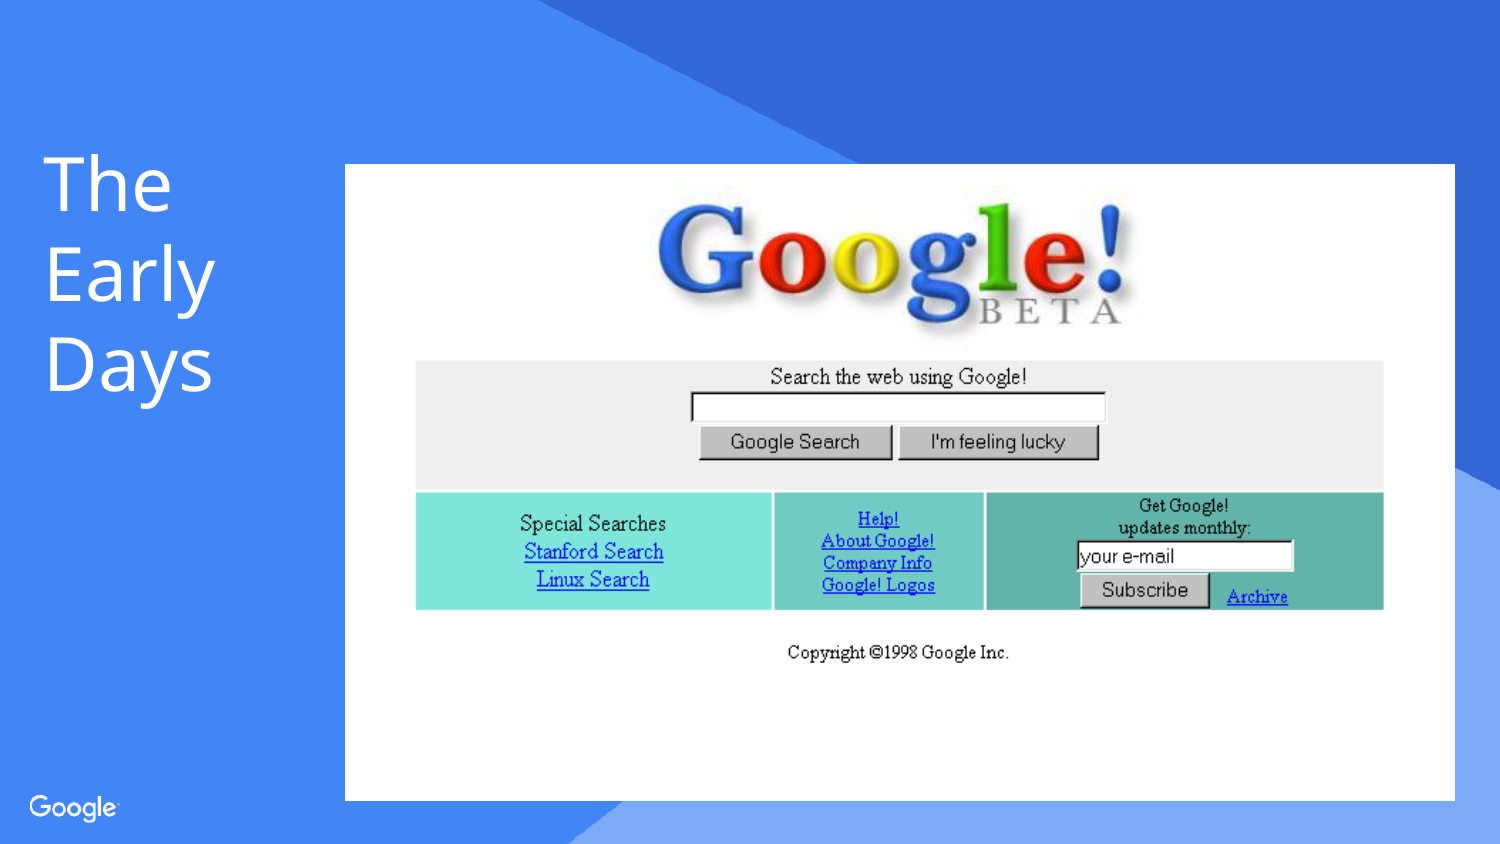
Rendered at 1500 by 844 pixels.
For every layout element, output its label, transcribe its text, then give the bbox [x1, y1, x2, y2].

text_box The Early Days [28, 121, 1378, 288]
picture [0, 0, 1500, 844]
